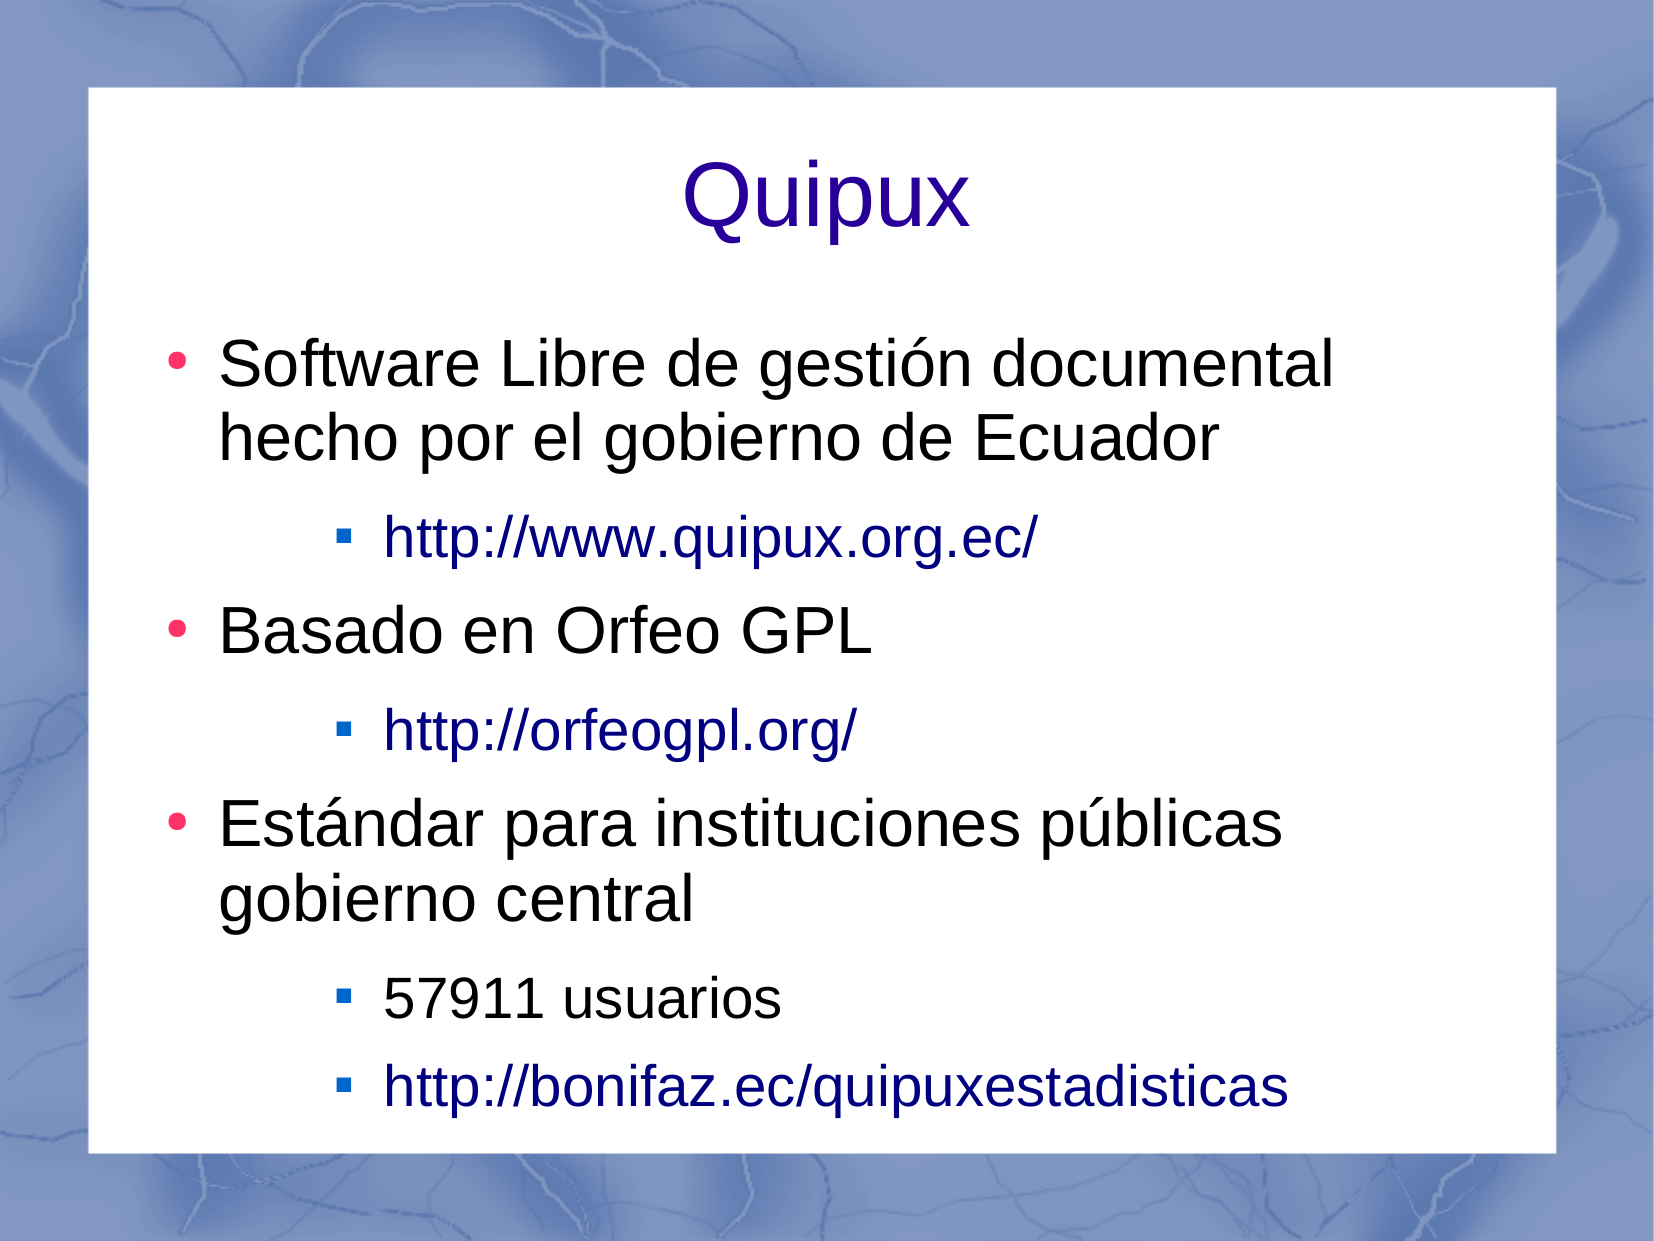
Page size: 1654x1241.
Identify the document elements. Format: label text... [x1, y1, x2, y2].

title Quipux [118, 90, 1536, 298]
list Software Libre de gestión documental hecho por el gobierno de Ecuador http://www.quipux.org.ec/ Basado en Orfeo GPL http://orfeogpl.org/ Estándar para instituciones públicas gobierno central 57911 usuarios http://bonifaz.ec/quipuxestadisticas [147, 325, 1506, 1218]
picture [0, 0, 1654, 1241]
